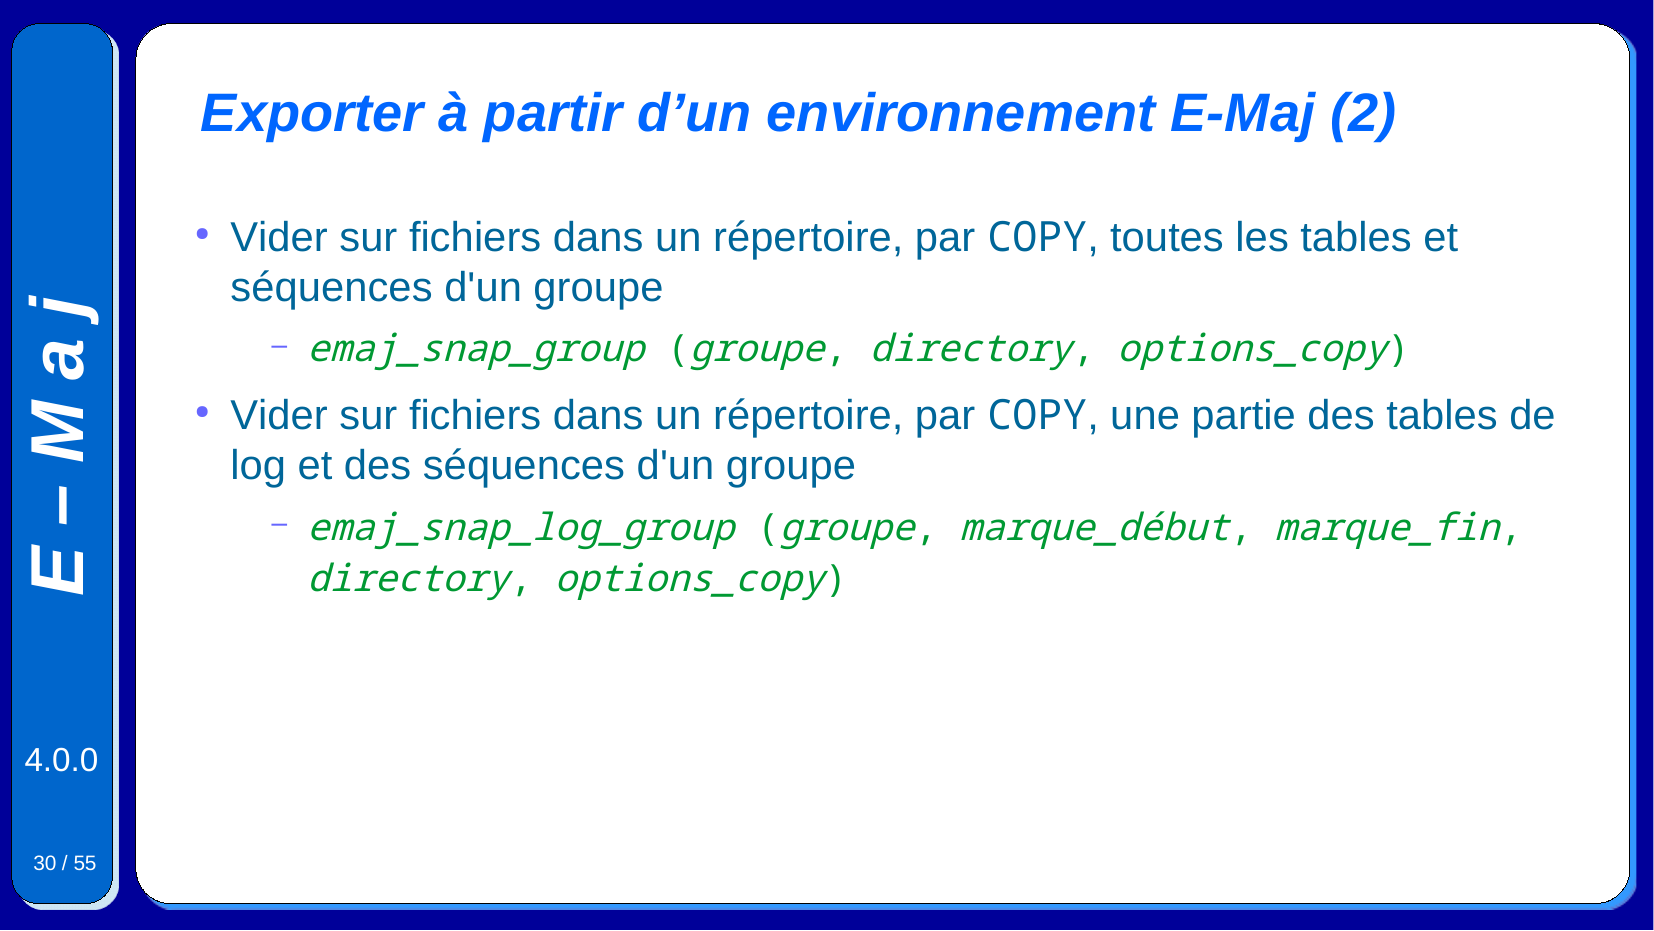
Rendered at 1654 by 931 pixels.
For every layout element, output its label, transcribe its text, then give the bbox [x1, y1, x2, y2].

title Exporter à partir d’un environnement E-Maj (2) [200, 34, 1575, 191]
list Vider sur fichiers dans un répertoire, par COPY, toutes les tables et séquences d'un groupe emaj_snap_group (groupe, directory, options_copy) Vider sur fichiers dans un répertoire, par COPY, une partie des tables de log et des séquences d'un groupe emaj_snap_log_group (groupe, marque_début, marque_fin, directory, options_copy) [177, 206, 1587, 881]
